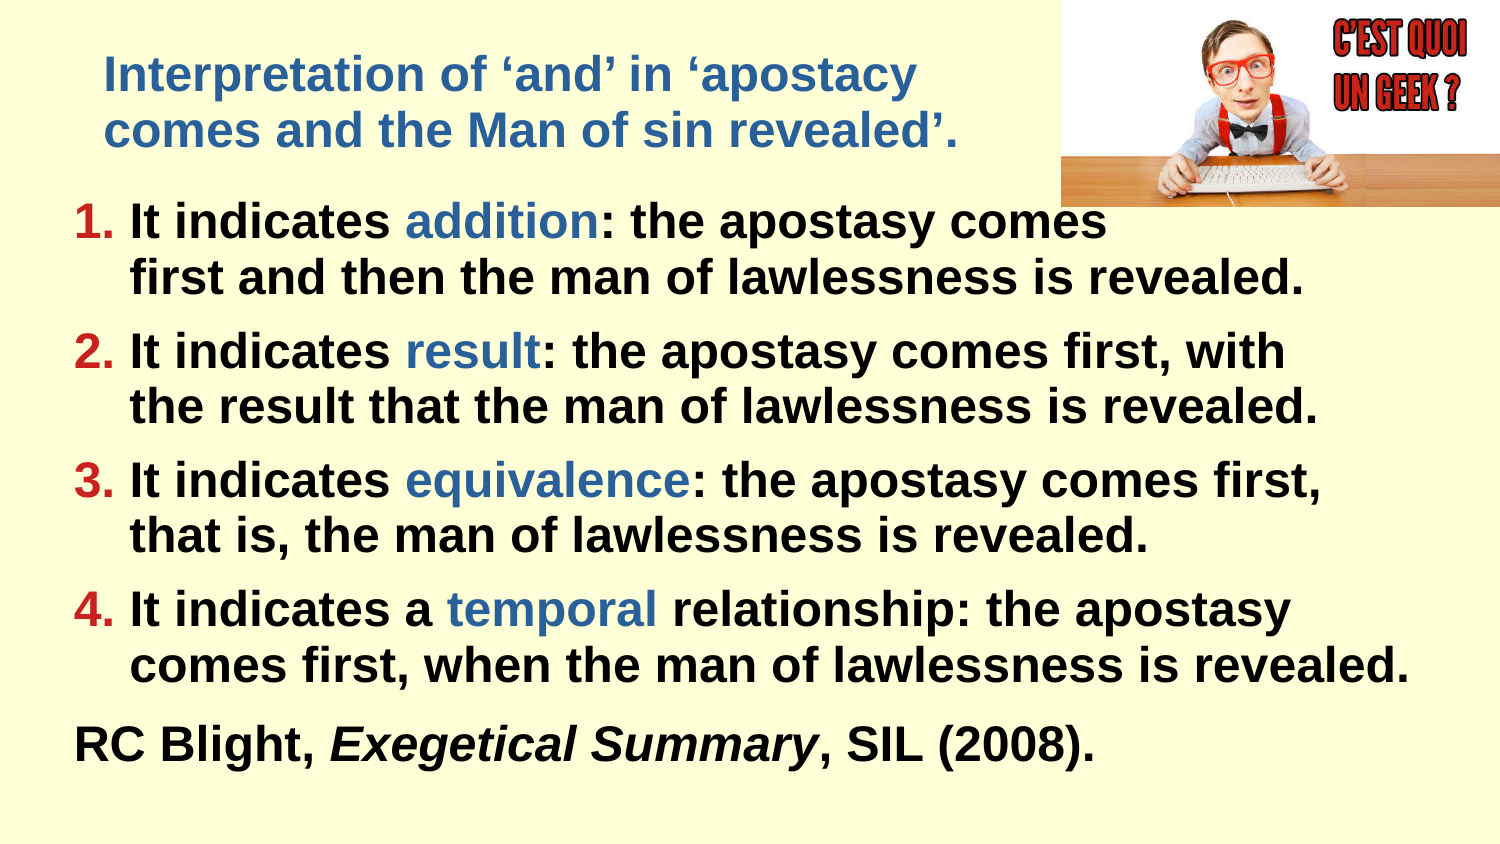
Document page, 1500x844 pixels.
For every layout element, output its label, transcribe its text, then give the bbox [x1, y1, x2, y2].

text_box 1. It indicates addition: the apostasy comes first and then the man of lawlessness is revealed. 2. It indicates result: the apostasy comes first, with the result that the man of lawlessness is revealed. 3. It indicates equivalence: the apostasy comes first, that is, the man of lawlessness is revealed. 4. It indicates a temporal relationship: the apostasy comes first, when the man of lawlessness is revealed. RC Blight, Exegetical Summary, SIL (2008). [59, 186, 1477, 780]
text_box Interpretation of ‘and’ in ‘apostacy comes and the Man of sin revealed’. [88, 39, 1034, 166]
picture [1061, 0, 1500, 207]
